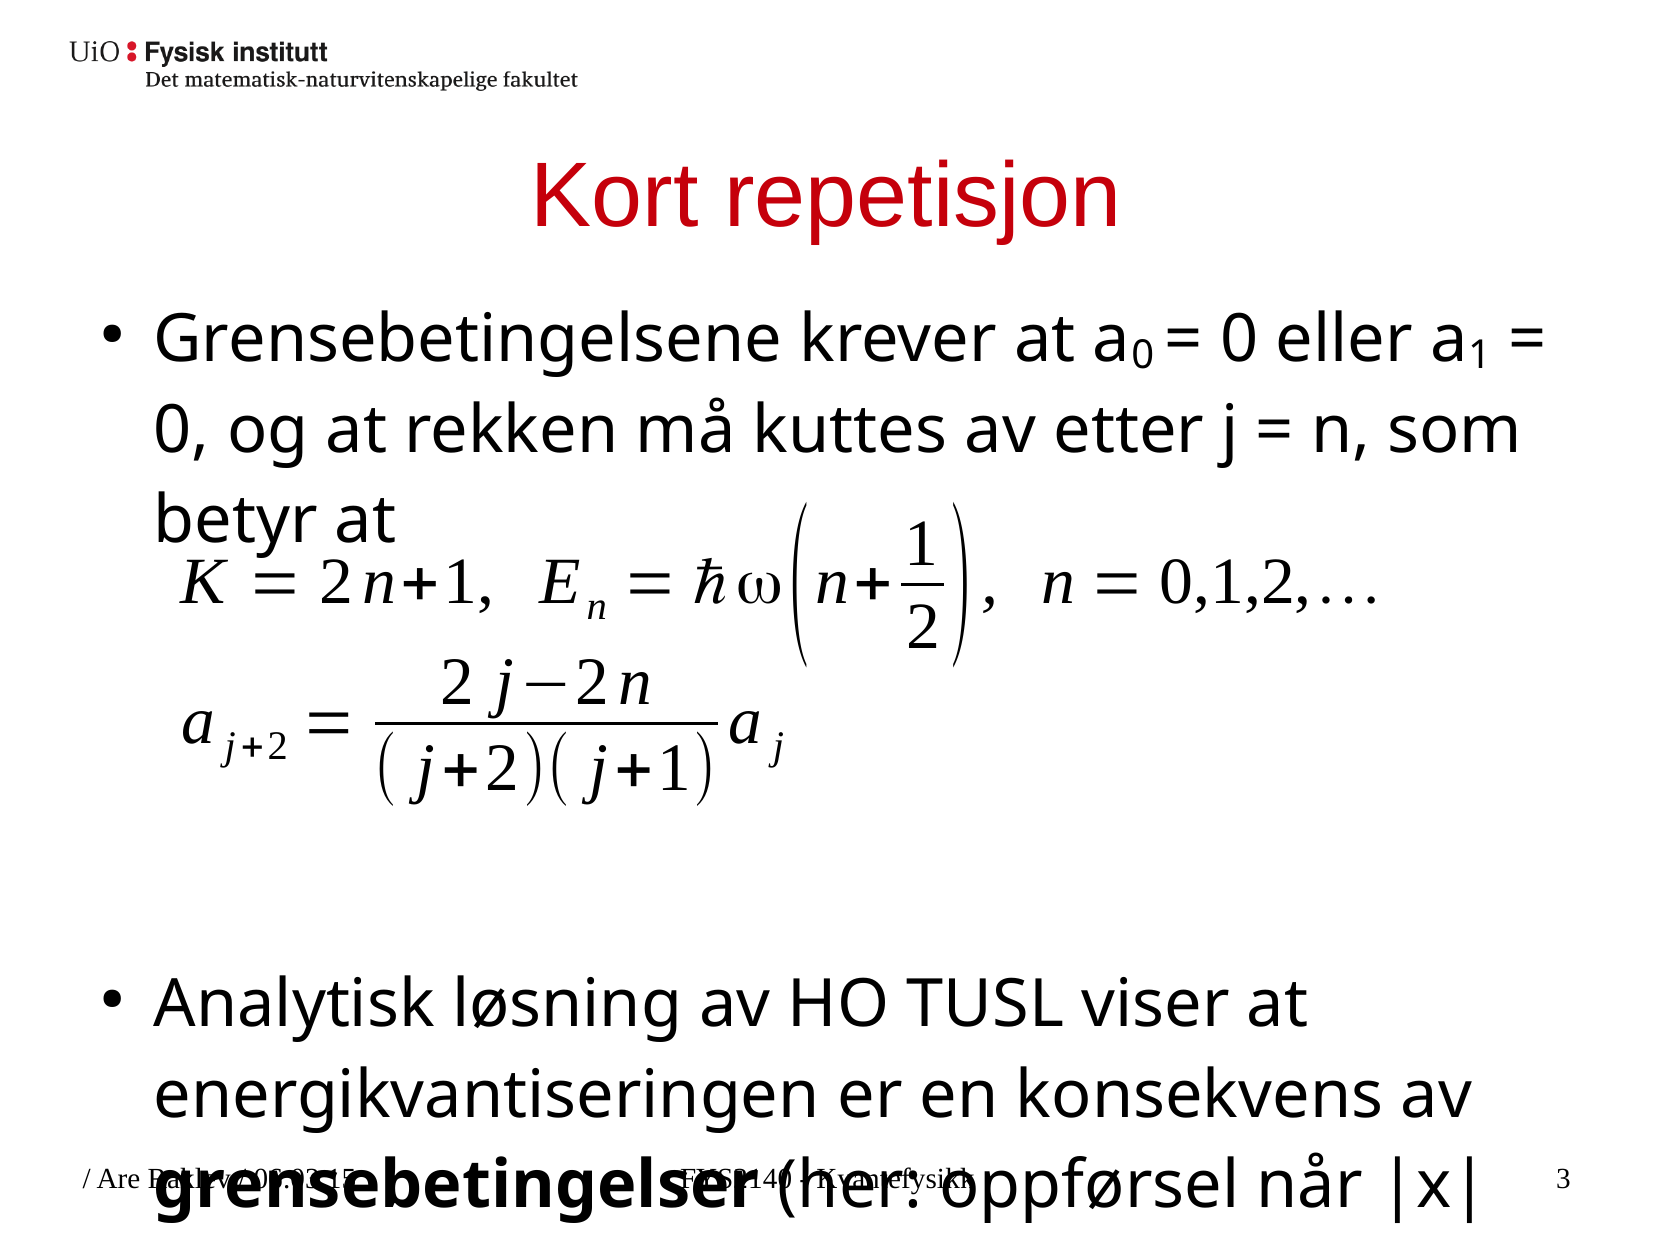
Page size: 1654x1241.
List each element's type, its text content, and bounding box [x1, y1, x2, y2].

title Kort repetisjon [82, 90, 1571, 290]
picture [68, 37, 581, 93]
chart [170, 498, 1388, 811]
list Grensebetingelsene krever at a0 = 0 eller a1 = 0, og at rekken må kuttes av etter j = n, som betyr at Analytisk løsning av HO TUSL viser at energikvantiseringen er en konsekvens av grensebetingelser (her: oppførsel når |x|→∞). [82, 290, 1613, 1094]
